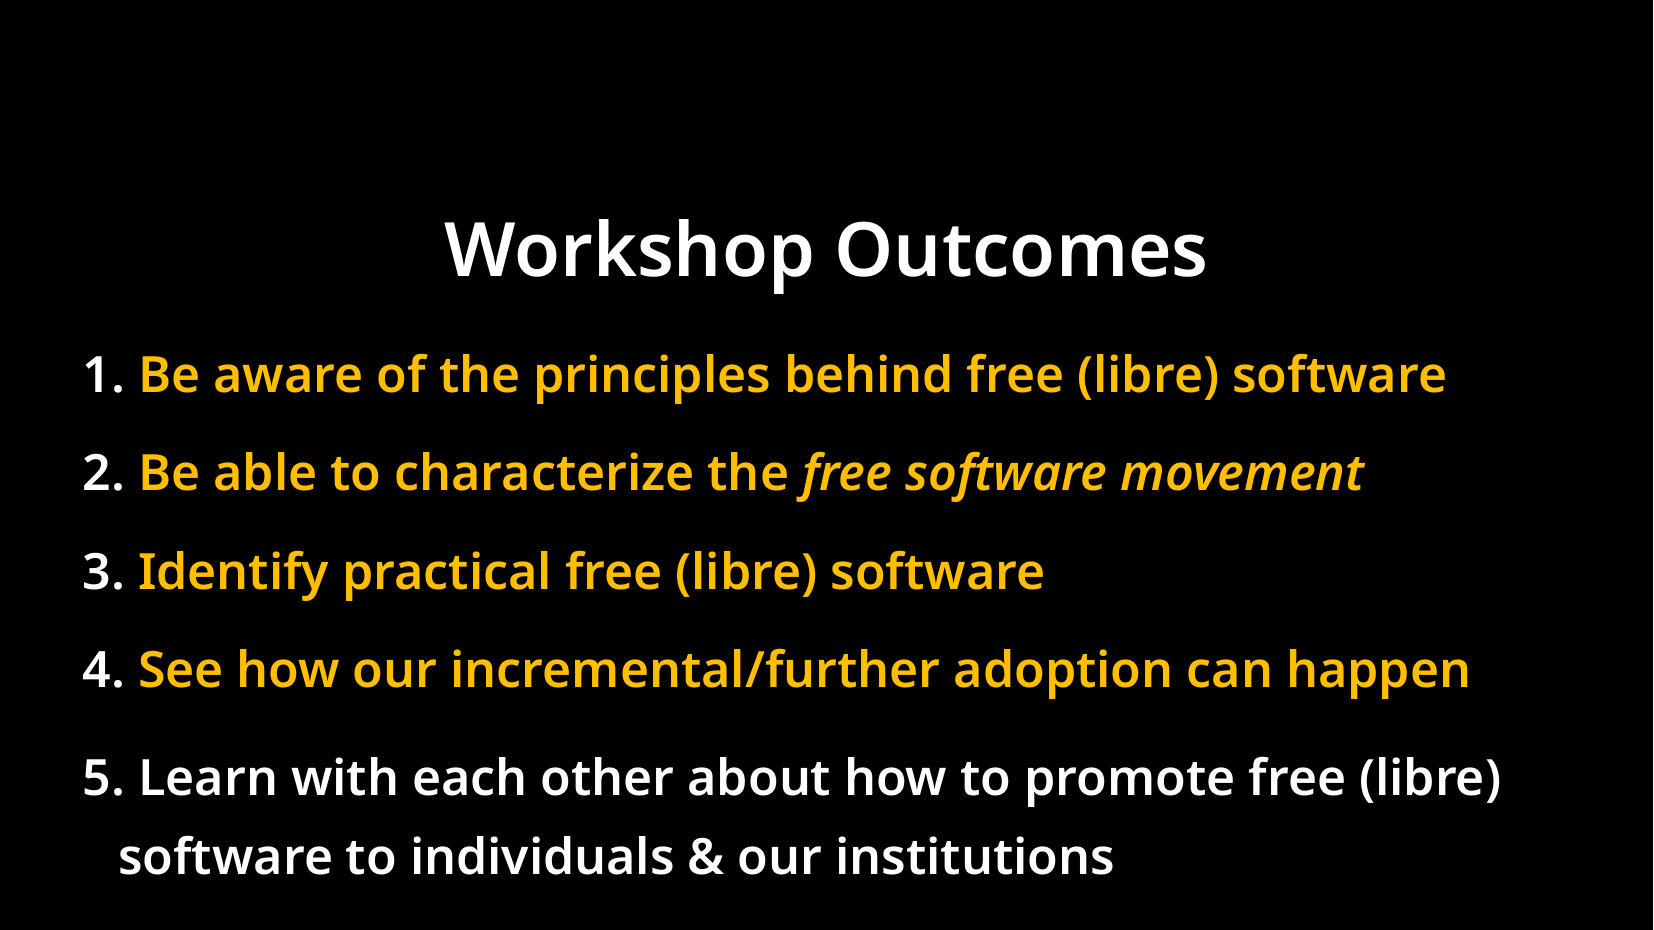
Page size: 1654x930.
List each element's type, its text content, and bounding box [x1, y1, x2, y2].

subtitle Be aware of the principles behind free (libre) software Be able to characterize the free software movement Identify practical free (libre) software See how our incremental/further adoption can happen Learn with each other about how to promote free (libre) software to individuals & our institutions [82, 404, 1571, 929]
title Workshop Outcomes [82, 90, 1571, 404]
